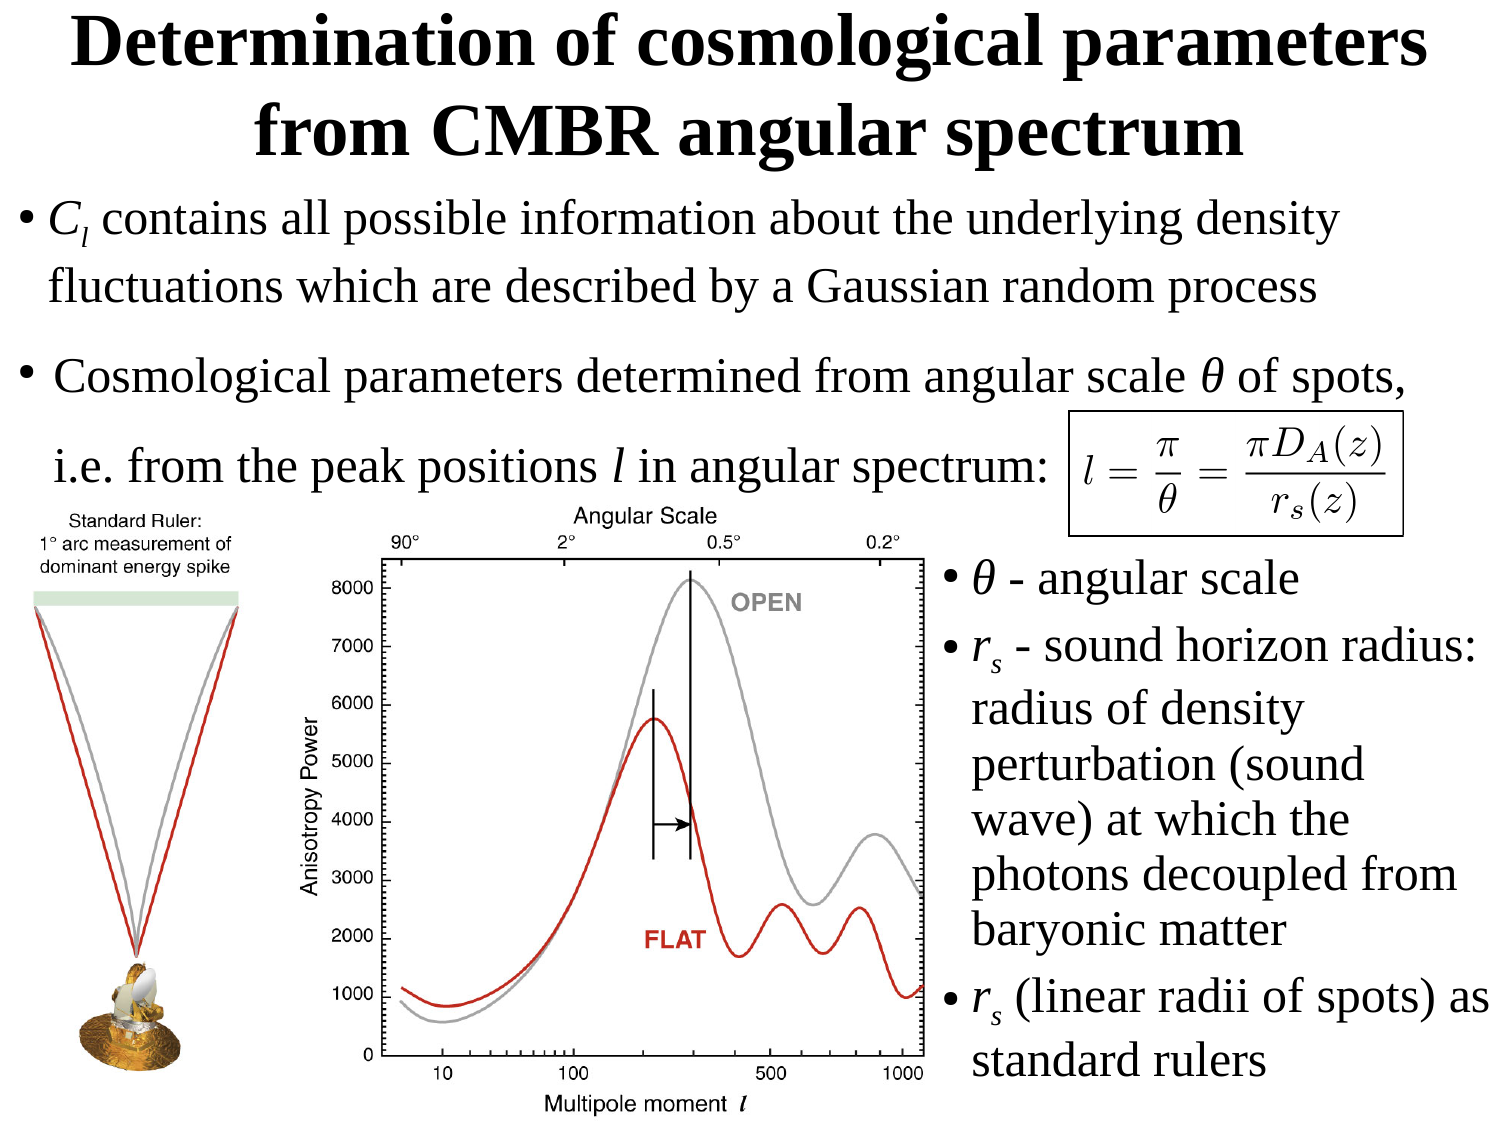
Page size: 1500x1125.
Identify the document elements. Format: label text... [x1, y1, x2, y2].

text_box Cl contains all possible information about the underlying density fluctuations which are described by a Gaussian random process Cosmological parameters determined from angular scale θ of spots, i.e. from the peak positions l in angular spectrum: [3, 177, 1486, 501]
picture [32, 505, 925, 1121]
text_box θ - angular scale rs - sound horizon radius: radius of density perturbation (sound wave) at which the photons decoupled from baryonic matter rs (linear radii of spots) as standard rulers [941, 549, 1491, 1087]
picture [1068, 410, 1404, 537]
title Determination of cosmological parameters from CMBR angular spectrum [15, 6, 1486, 154]
